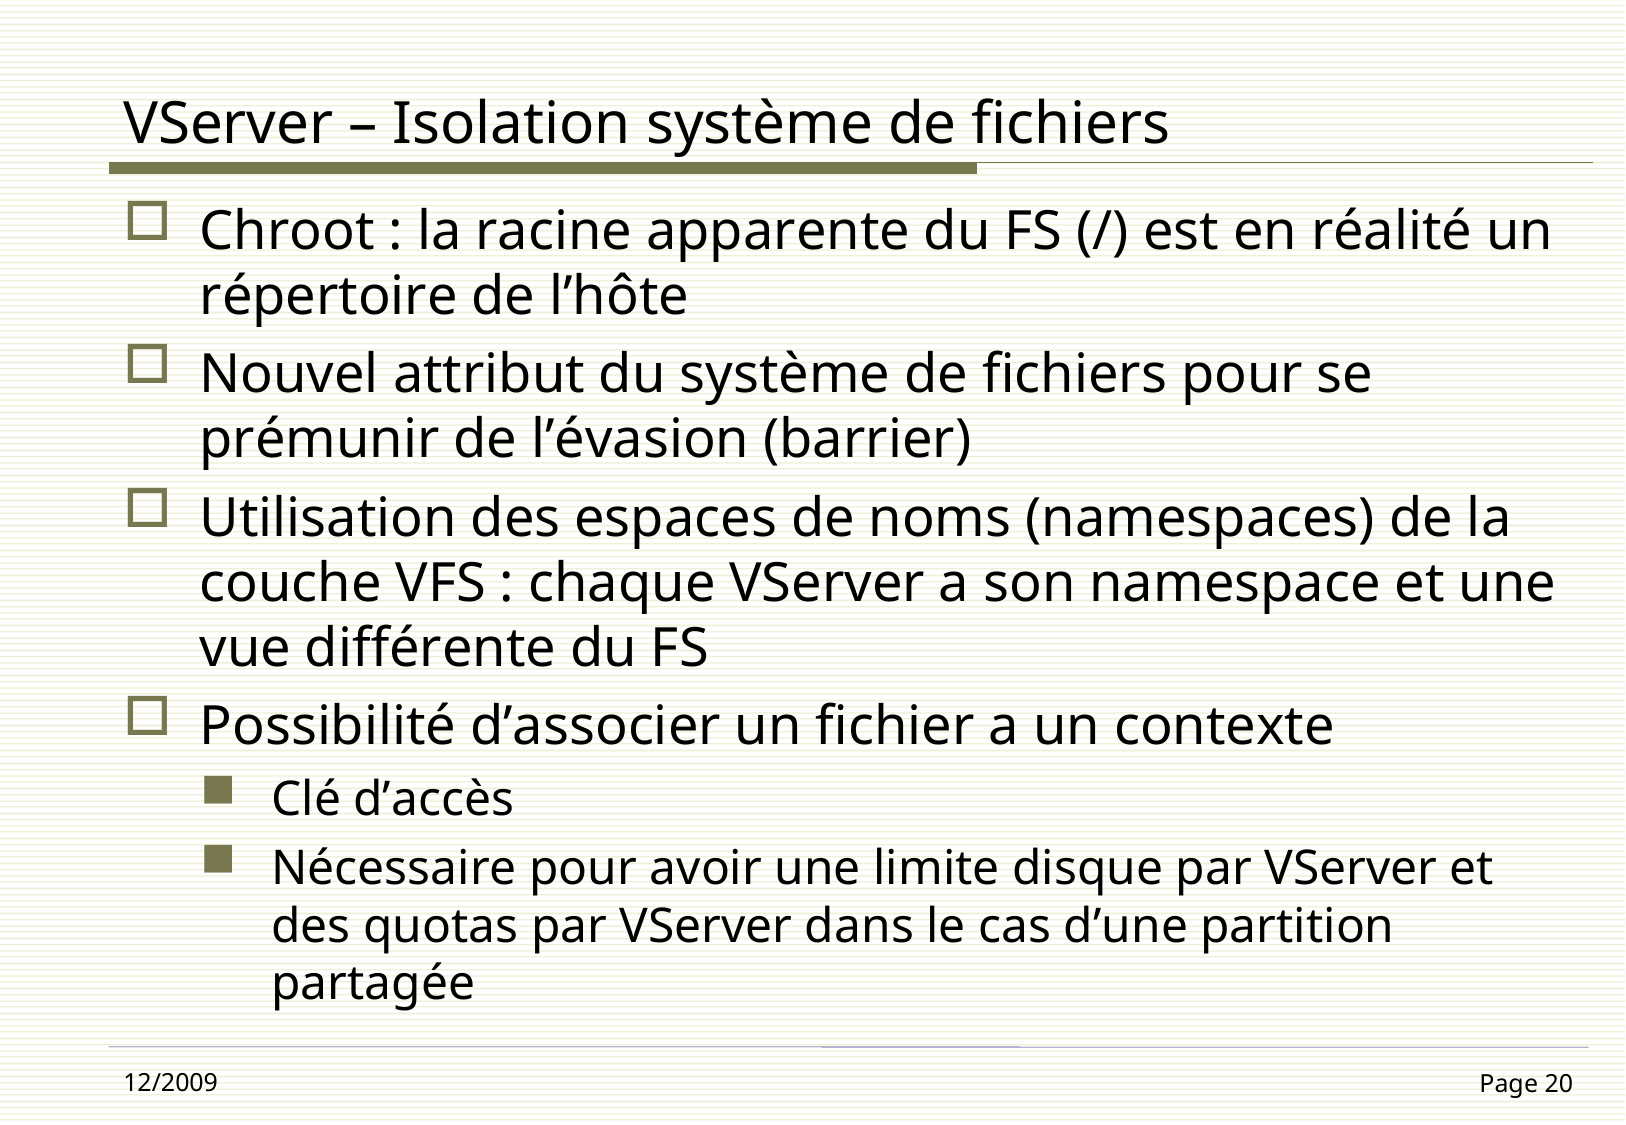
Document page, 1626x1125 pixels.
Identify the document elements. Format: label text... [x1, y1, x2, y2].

title VServer – Isolation système de fichiers [108, 12, 1596, 163]
picture [0, 0, 1626, 1125]
list Chroot : la racine apparente du FS (/) est en réalité un répertoire de l’hôte Nouvel attribut du système de fichiers pour se prémunir de l’évasion (barrier)‏ Utilisation des espaces de noms (namespaces) de la couche VFS : chaque VServer a son namespace et une vue différente du FS Possibilité d’associer un fichier a un contexte Clé d’accès Nécessaire pour avoir une limite disque par VServer et des quotas par VServer dans le cas d’une partition partagée [108, 187, 1595, 1035]
